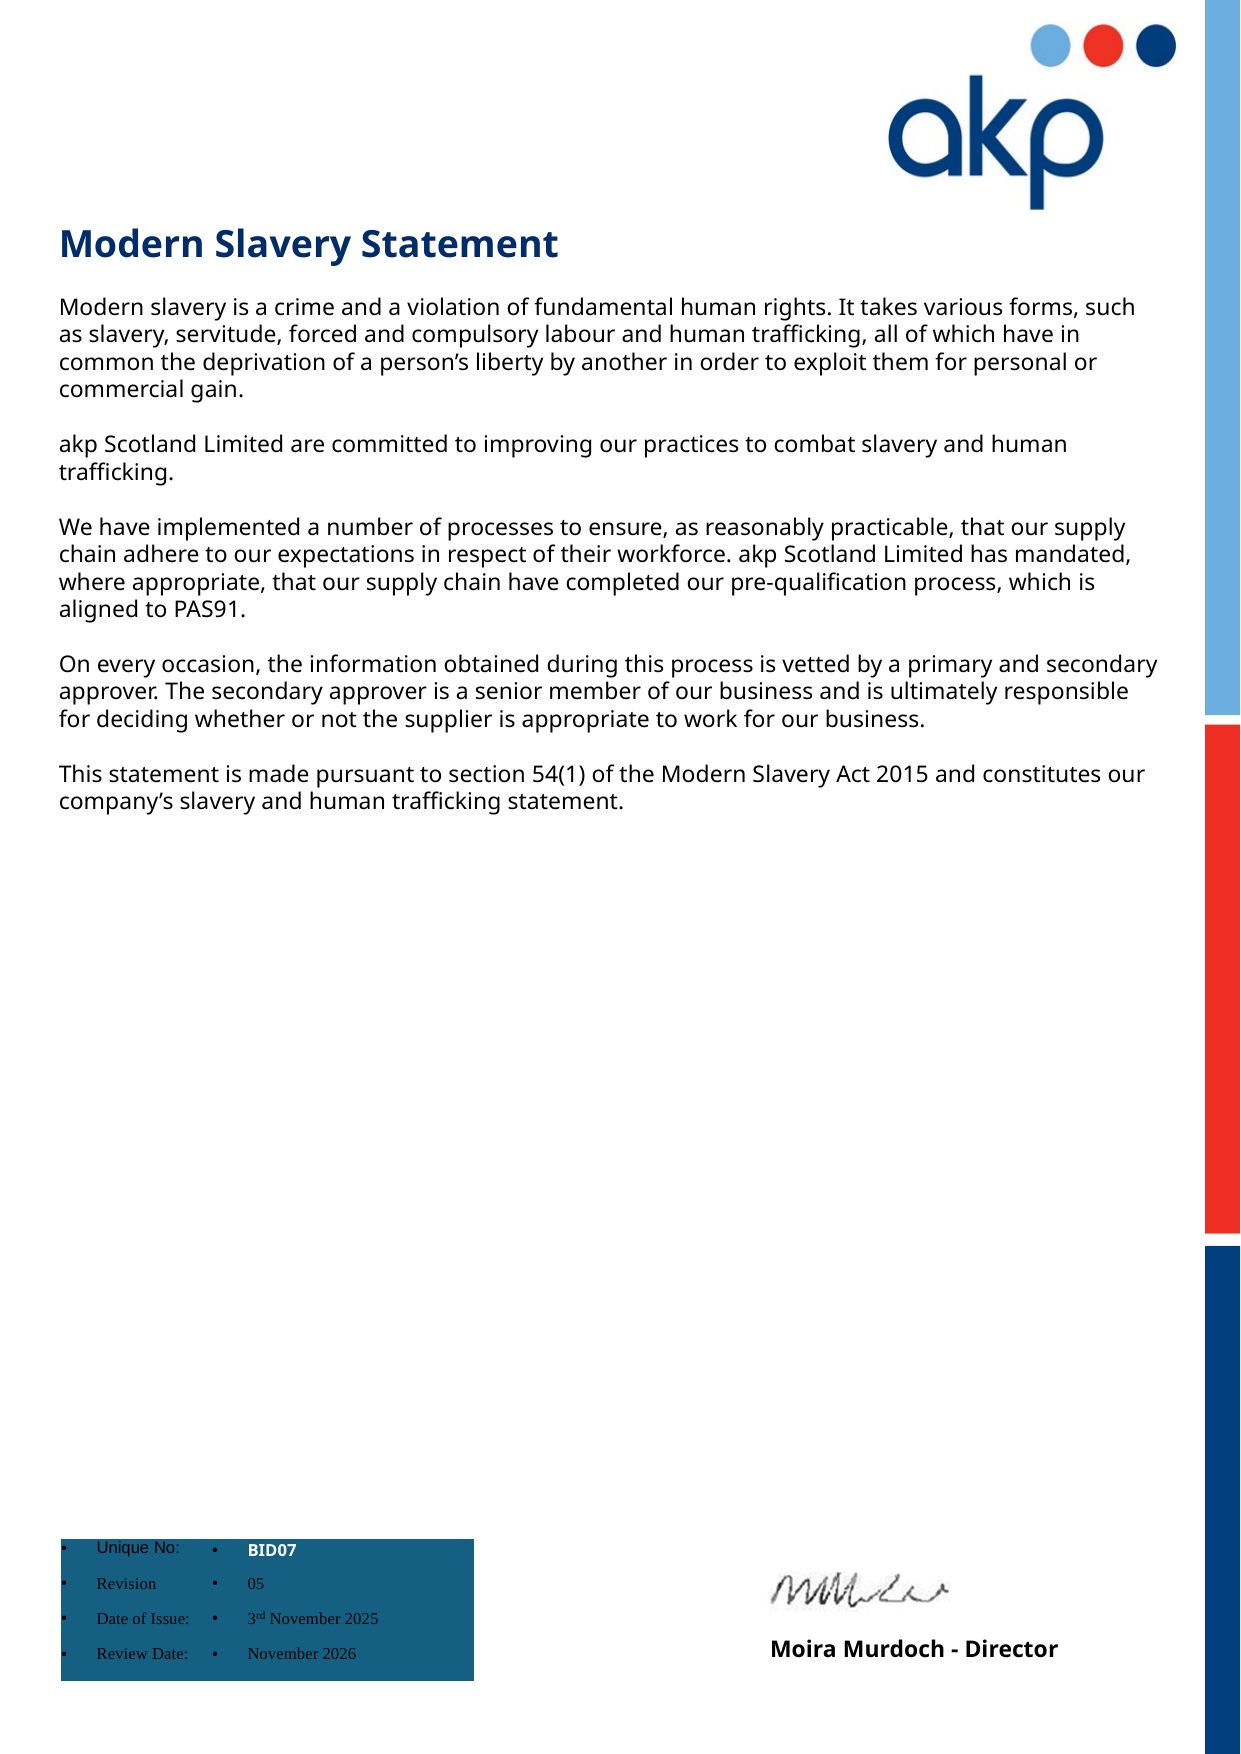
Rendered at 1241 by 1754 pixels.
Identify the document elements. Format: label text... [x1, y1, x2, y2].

text_box Modern Slavery Statement Modern slavery is a crime and a violation of fundamental human rights. It takes various forms, such as slavery, servitude, forced and compulsory labour and human trafficking, all of which have in common the deprivation of a person’s liberty by another in order to exploit them for personal or commercial gain. akp Scotland Limited are committed to improving our practices to combat slavery and human trafficking. We have implemented a number of processes to ensure, as reasonably practicable, that our supply chain adhere to our expectations in respect of their workforce. akp Scotland Limited has mandated, where appropriate, that our supply chain have completed our pre-qualification process, which is aligned to PAS91. On every occasion, the information obtained during this process is vetted by a primary and secondary approver. The secondary approver is a senior member of our business and is ultimately responsible for deciding whether or not the supplier is appropriate to work for our business. This statement is made pursuant to section 54(1) of the Modern Slavery Act 2015 and constitutes our company’s slavery and human trafficking statement. [43, 212, 1179, 857]
table_cell November 2026 [212, 1645, 474, 1681]
table_cell Revision [61, 1574, 212, 1610]
table_cell 05 [212, 1574, 474, 1610]
picture [886, 21, 1179, 213]
table_header Unique No: [61, 1539, 212, 1574]
picture [1205, 0, 1241, 1754]
table_header BID07 [212, 1539, 474, 1574]
text_box Moira Murdoch - Director [755, 1627, 1144, 1671]
picture [766, 1570, 952, 1612]
table_cell Date of Issue: [61, 1610, 212, 1645]
table_cell 3rd November 2025 [212, 1610, 474, 1645]
table_cell Review Date: [61, 1645, 212, 1681]
